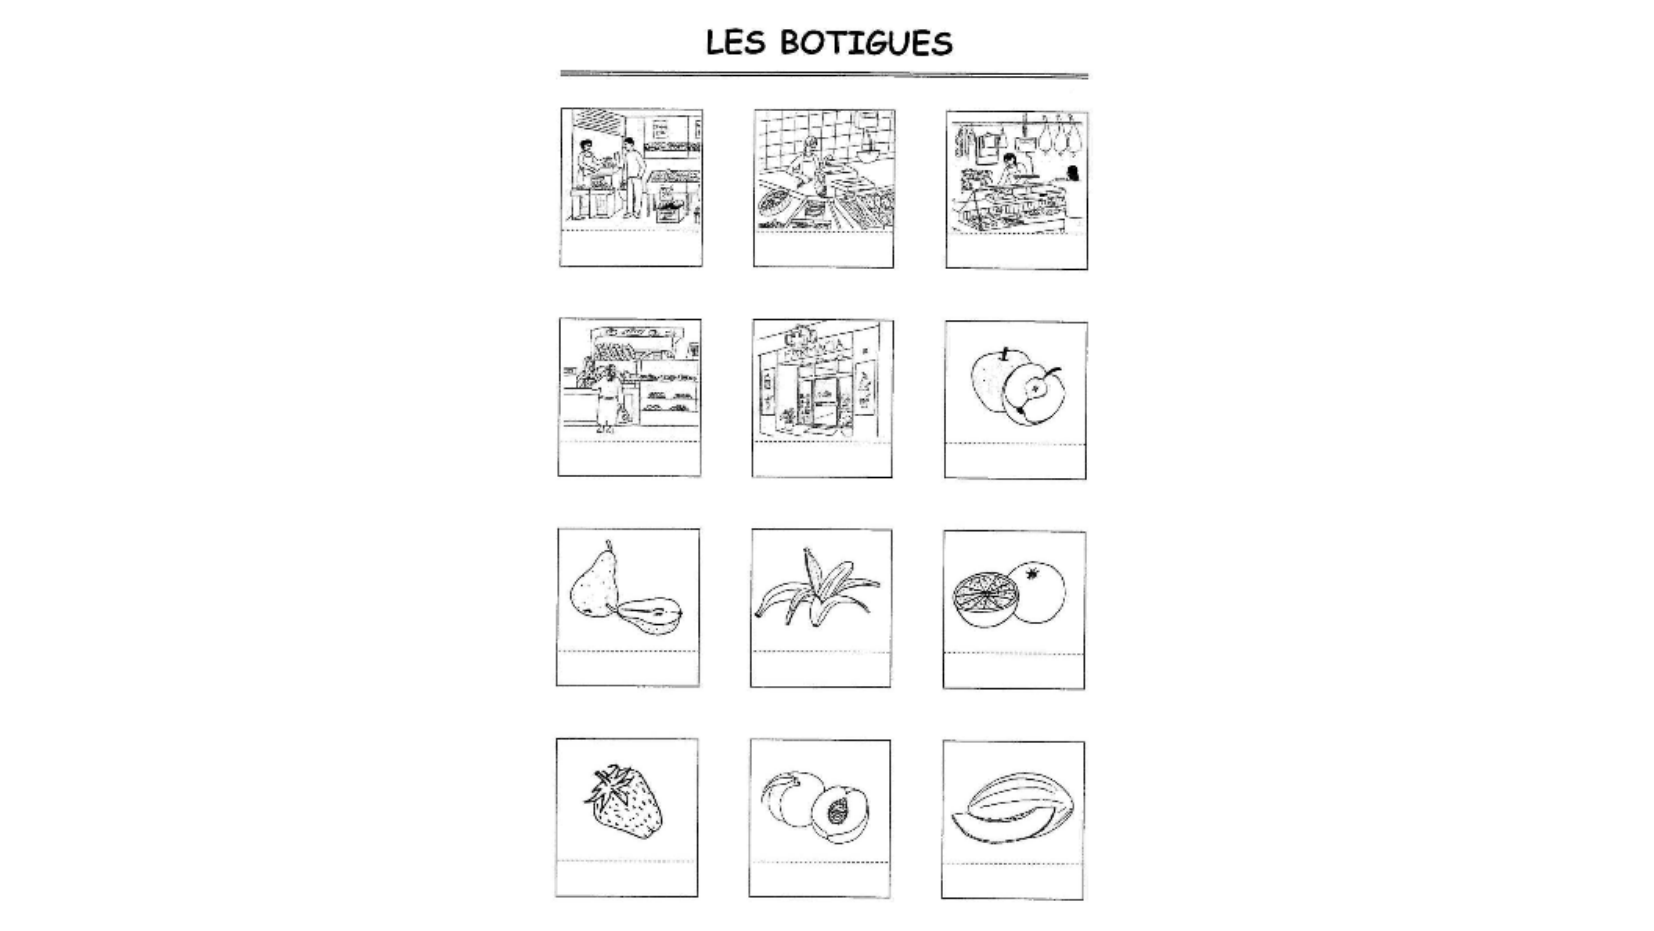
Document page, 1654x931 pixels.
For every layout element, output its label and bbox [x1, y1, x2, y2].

picture [539, 14, 1112, 915]
